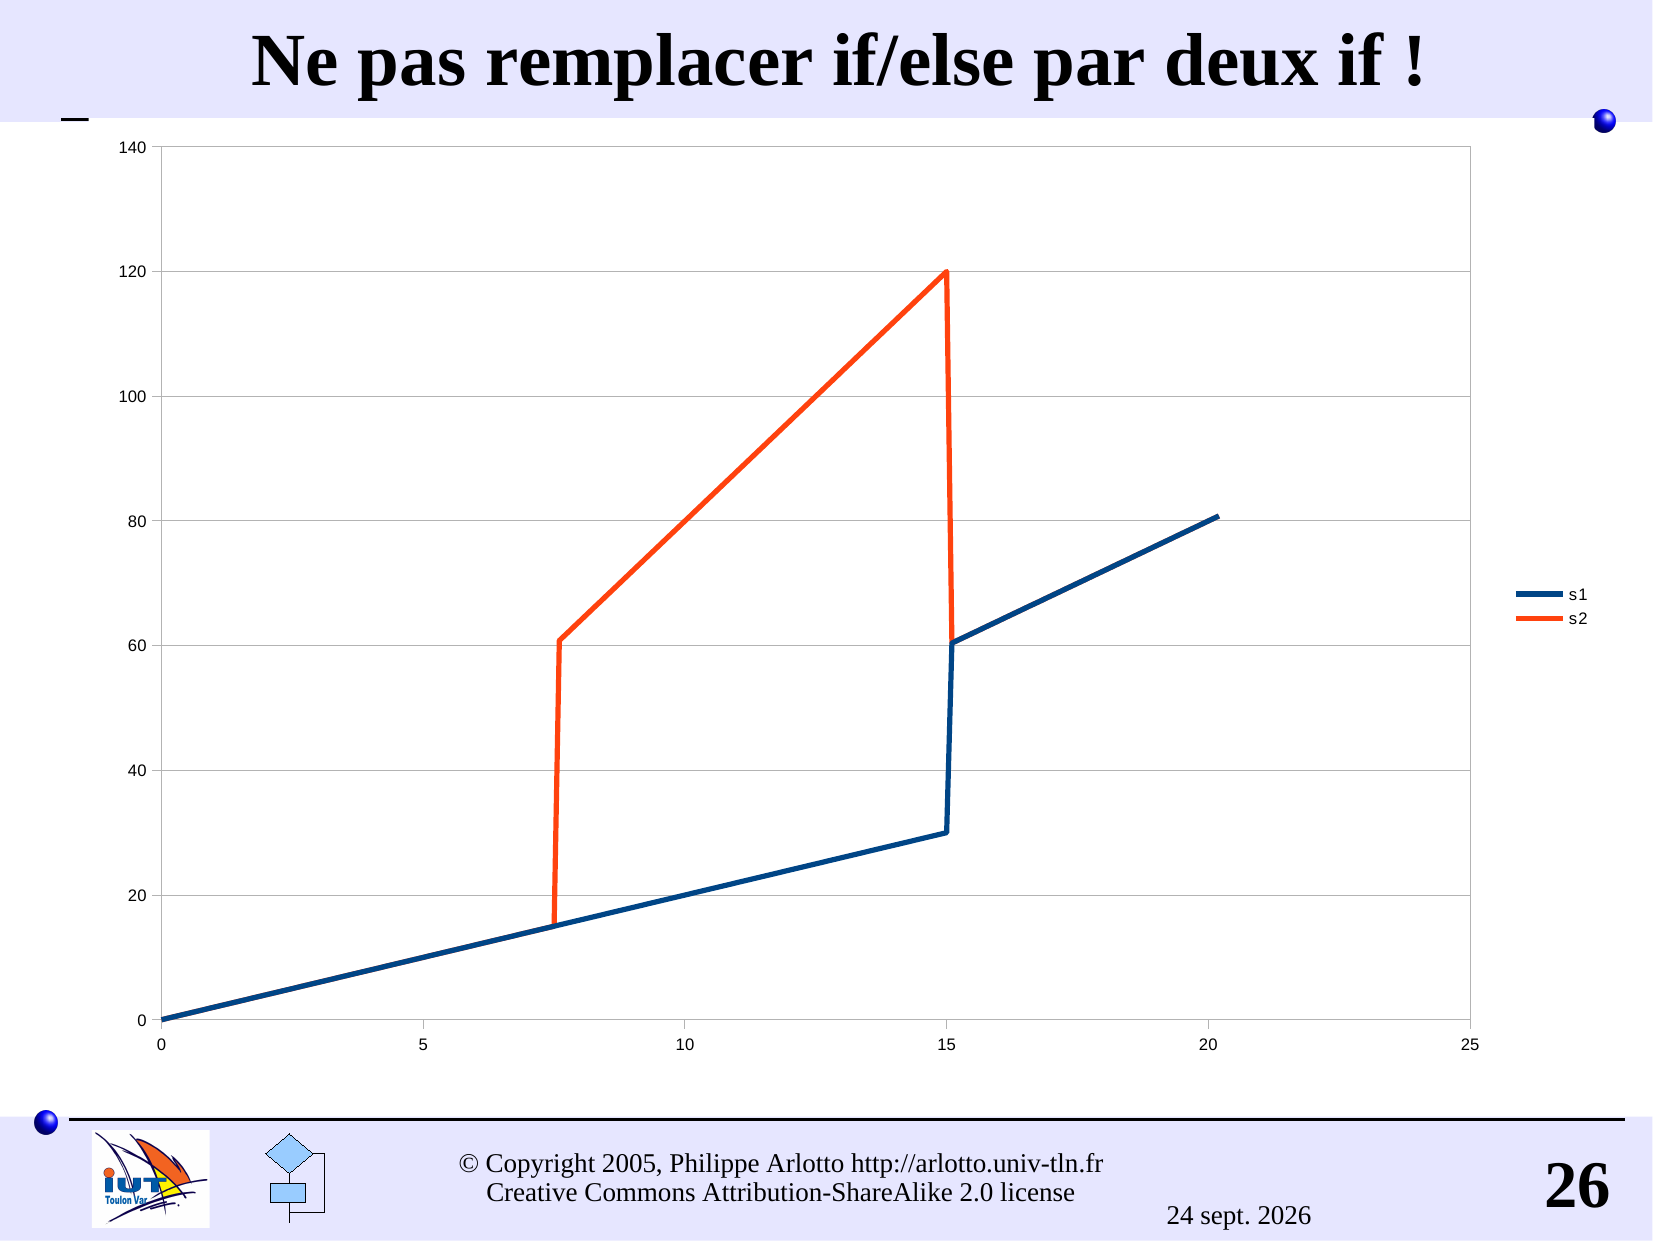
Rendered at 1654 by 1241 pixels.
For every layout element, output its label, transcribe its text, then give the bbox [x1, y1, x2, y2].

title Ne pas remplacer if/else par deux if ! [95, 11, 1585, 110]
chart [88, 118, 1595, 1093]
